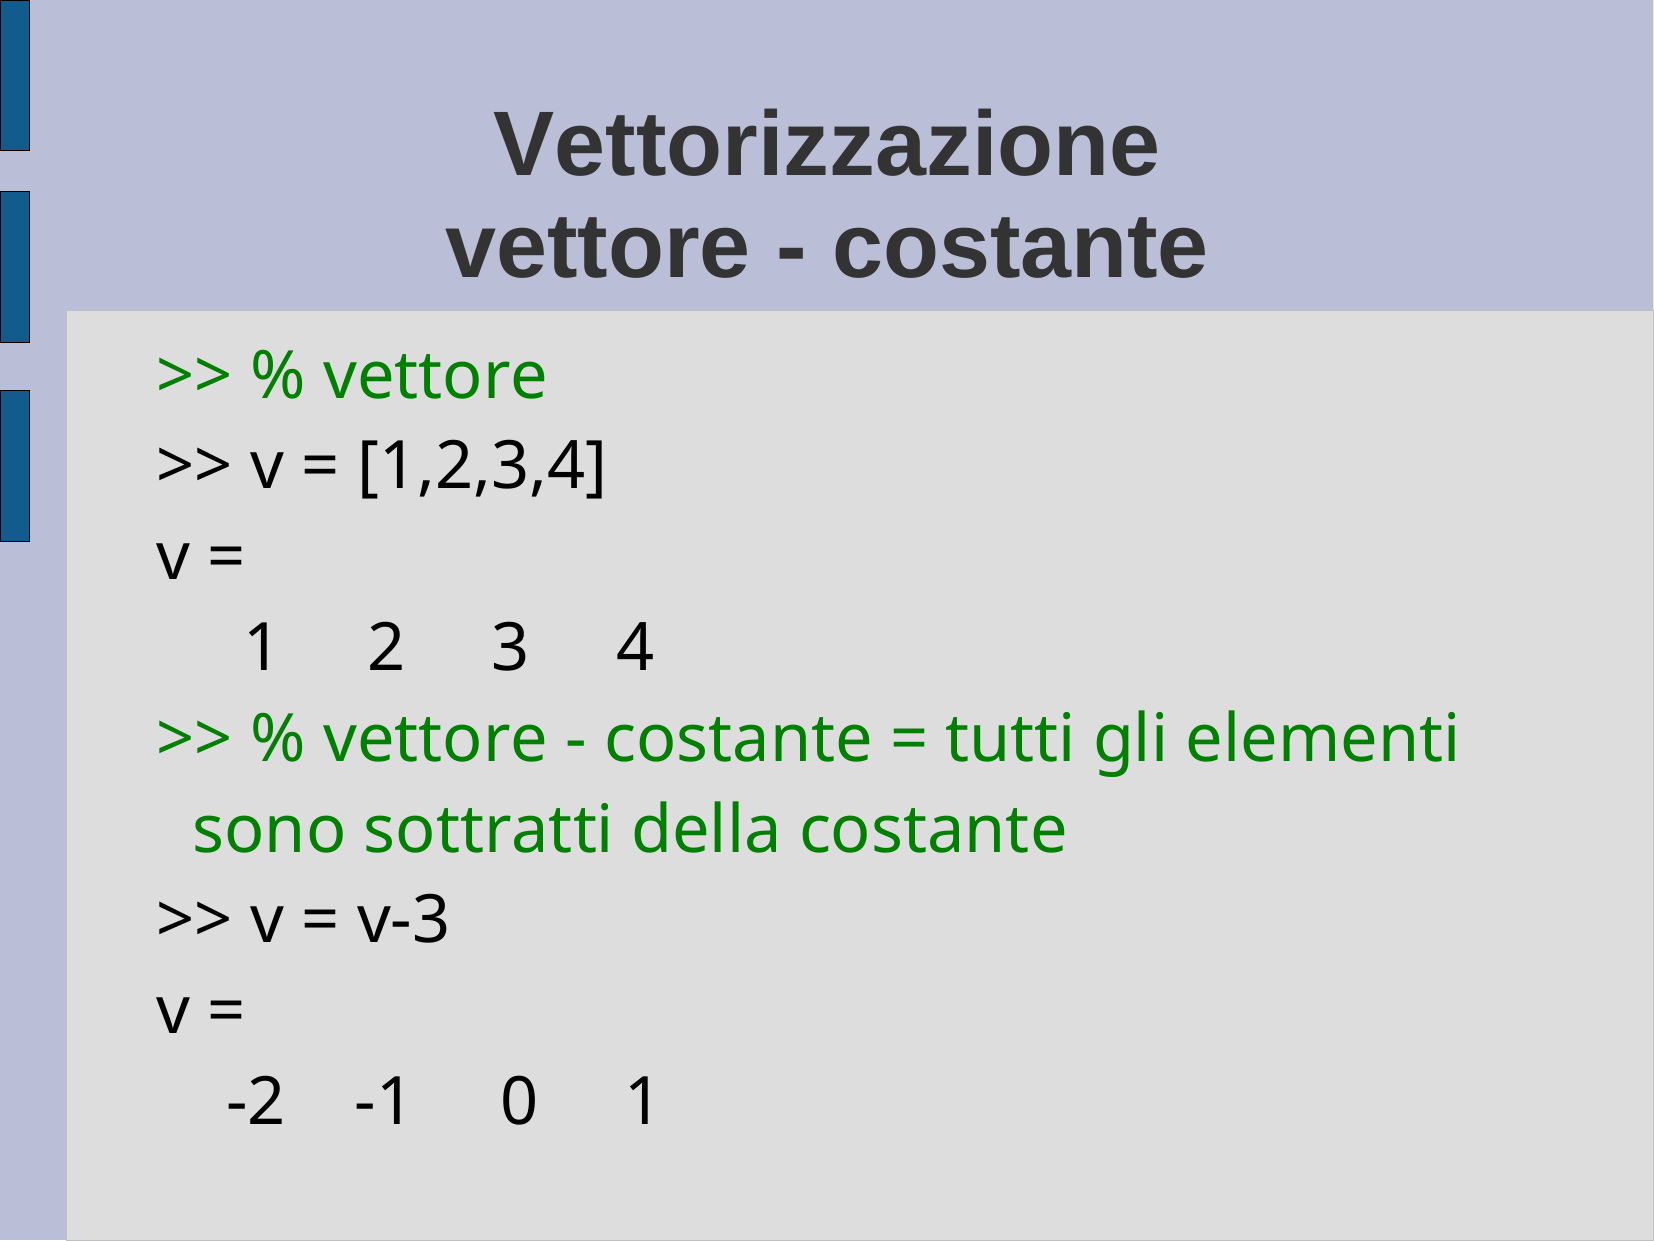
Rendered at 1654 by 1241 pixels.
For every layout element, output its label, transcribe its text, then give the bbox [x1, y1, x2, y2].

subtitle >> % vettore >> v = [1,2,3,4] v = 1 2 3 4 >> % vettore - costante = tutti gli elementi sono sottratti della costante >> v = v-3 v = -2 -1 0 1 [121, 352, 1534, 1119]
title Vettorizzazione vettore - costante [121, 92, 1534, 298]
